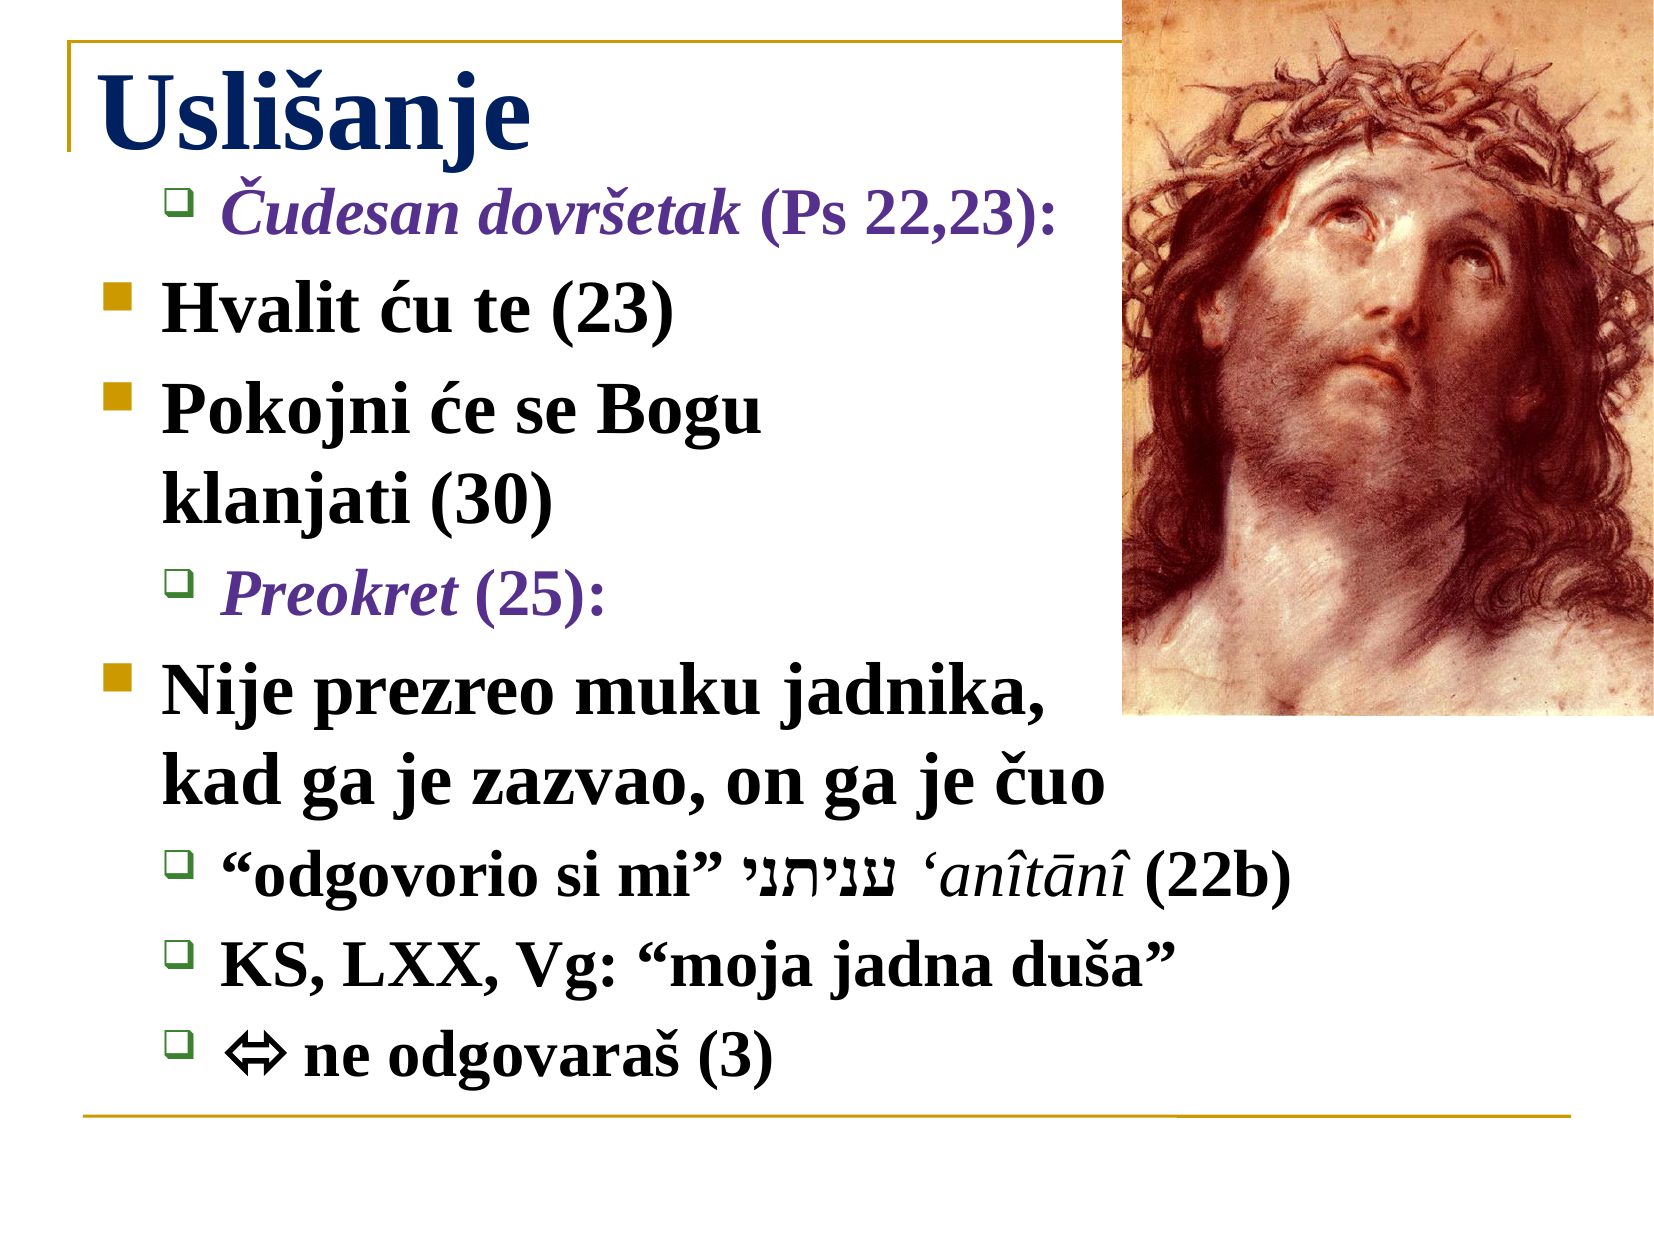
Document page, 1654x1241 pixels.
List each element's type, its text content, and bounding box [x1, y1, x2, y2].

title Uslišanje [78, 28, 1122, 235]
list Čudesan dovršetak (Ps 22,23): Hvalit ću te (23) Pokojni će se Bogu klanjati (30) Preokret (25): Nije prezreo muku jadnika, kad ga je zazvao, on ga je čuo “odgovorio si mi” עניתני ‘anîtānî (22b) KS, LXX, Vg: “moja jadna duša”  ne odgovaraš (3) [82, 159, 1572, 1109]
picture [1122, 0, 1654, 716]
